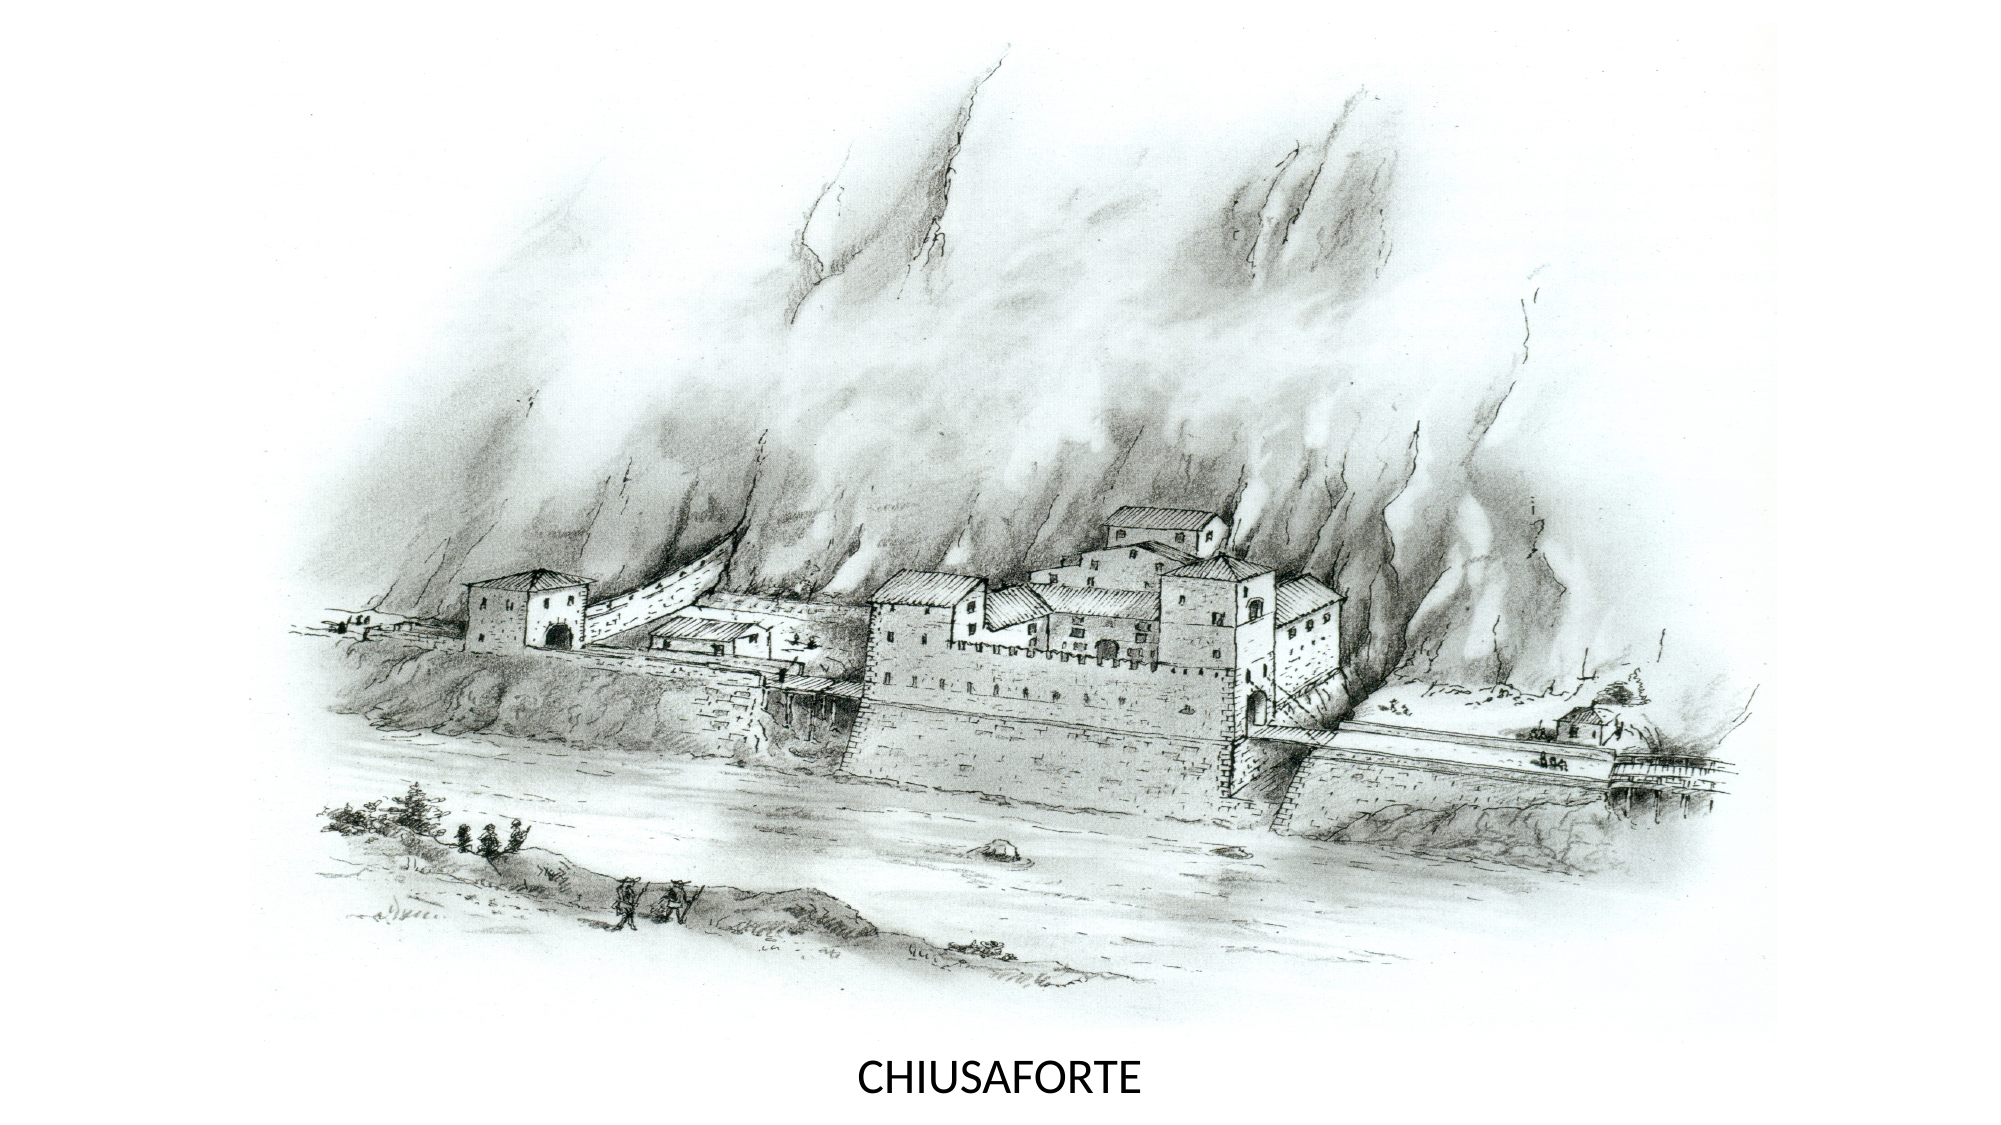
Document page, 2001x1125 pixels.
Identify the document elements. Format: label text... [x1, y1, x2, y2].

subtitle CHIUSAFORTE [249, 1044, 1750, 1125]
picture [249, 23, 1777, 1044]
